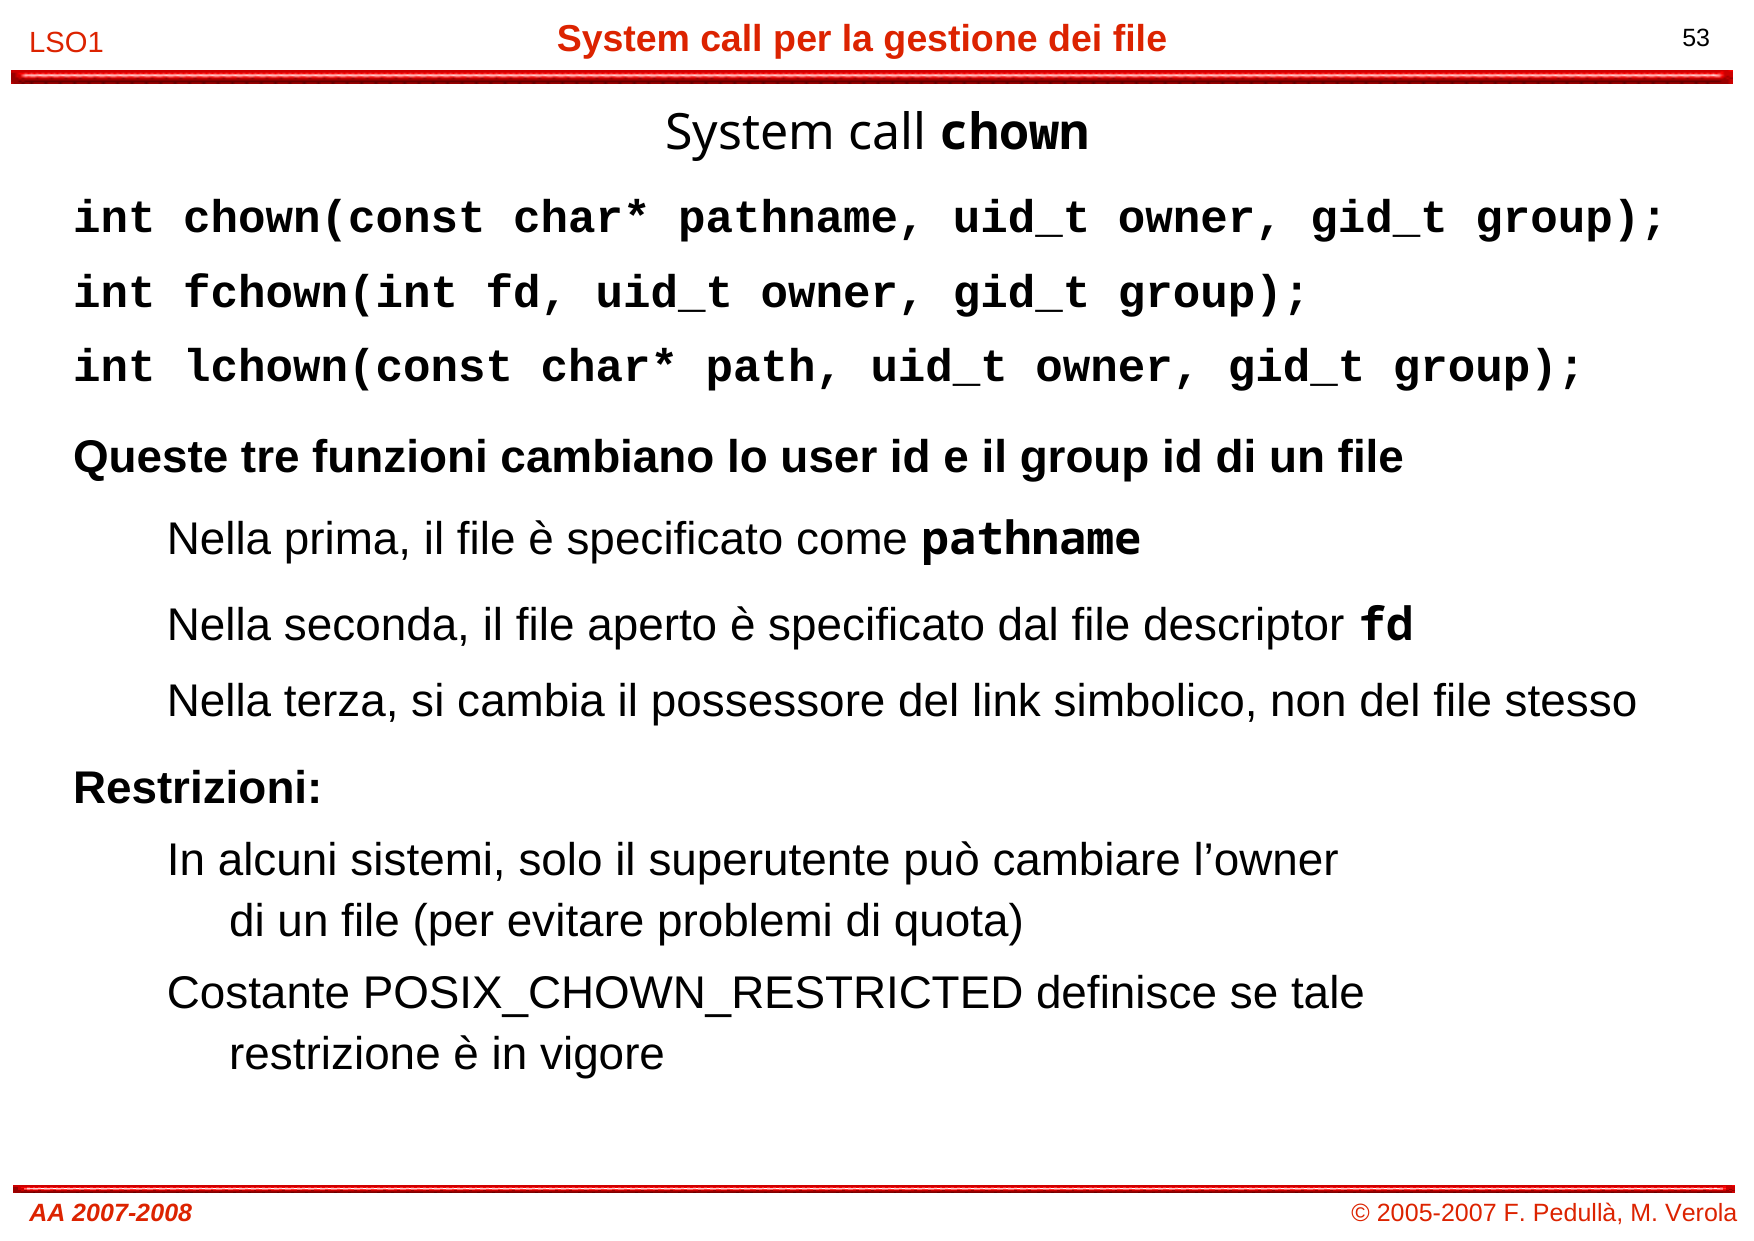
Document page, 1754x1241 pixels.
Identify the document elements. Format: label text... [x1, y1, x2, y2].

title System call chown [475, 84, 1280, 180]
picture [11, 70, 1733, 84]
list int chown(const char* pathname, uid_t owner, gid_t group); int fchown(int fd, uid_t owner, gid_t group); int lchown(const char* path, uid_t owner, gid_t group); Queste tre funzioni cambiano lo user id e il group id di un file Nella prima, il file è specificato come pathname Nella seconda, il file aperto è specificato dal file descriptor fd Nella terza, si cambia il possessore del link simbolico, non del file stesso Restrizioni: In alcuni sistemi, solo il superutente può cambiare l’owner di un file (per evitare problemi di quota) Costante POSIX_CHOWN_RESTRICTED definisce se tale restrizione è in vigore [58, 183, 1754, 1180]
picture [13, 1185, 1735, 1193]
